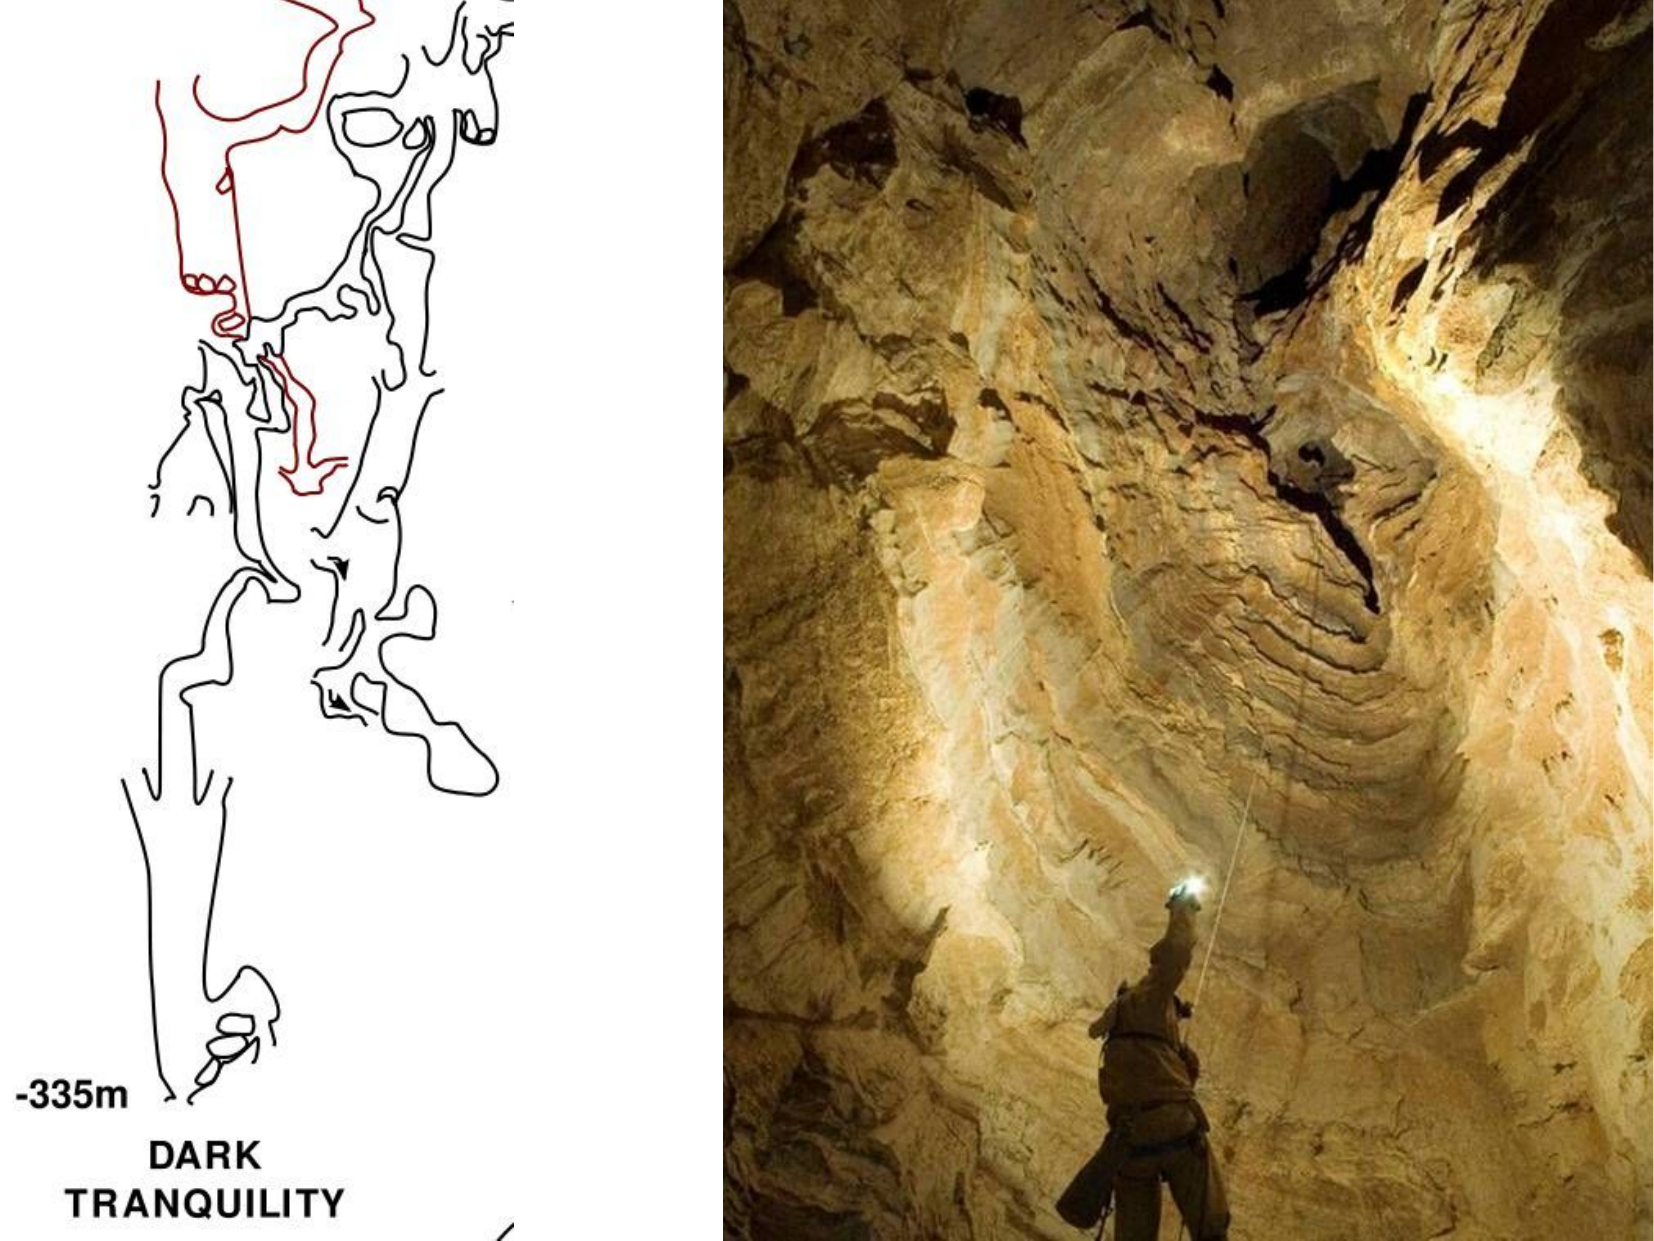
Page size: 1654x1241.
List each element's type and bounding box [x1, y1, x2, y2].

picture [723, 0, 1654, 1241]
picture [0, 0, 514, 1241]
